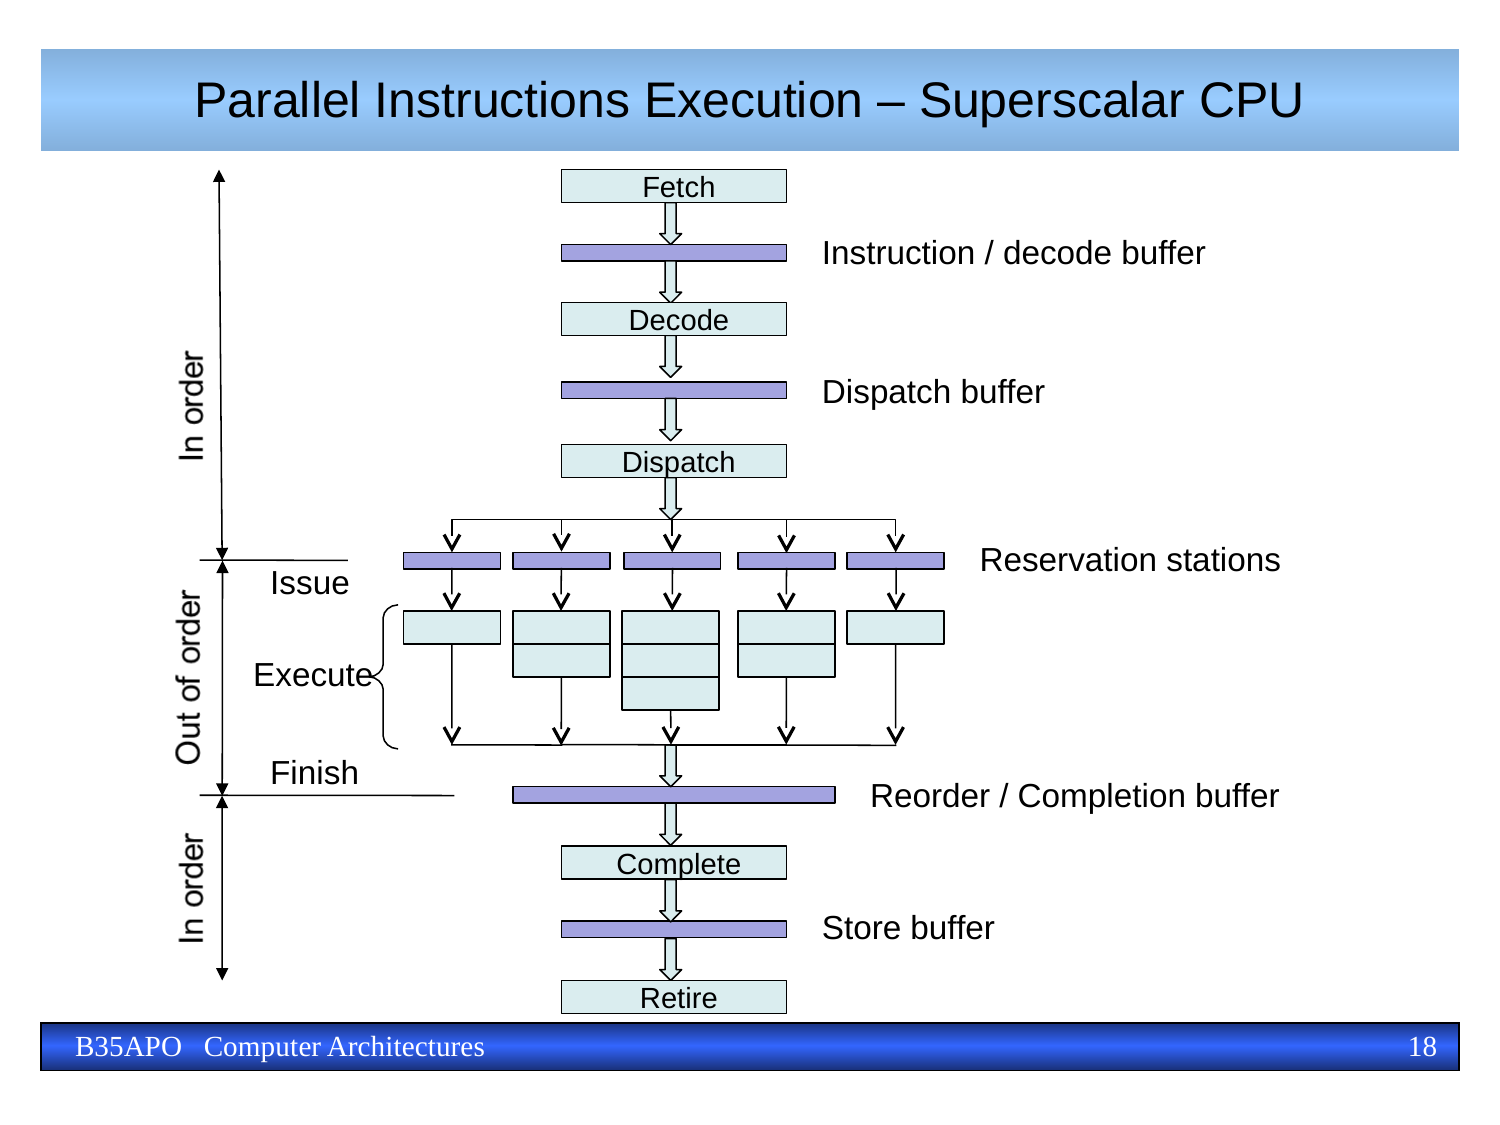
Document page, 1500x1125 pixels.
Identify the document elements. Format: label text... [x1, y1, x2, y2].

title Parallel Instructions Execution – Superscalar CPU [41, 49, 1459, 151]
text_box [659, 336, 682, 378]
text_box Issue [234, 555, 476, 608]
text_box [403, 552, 501, 569]
text_box [623, 552, 721, 569]
text_box Retire [561, 980, 787, 1014]
text_box [737, 610, 835, 678]
text_box [512, 610, 610, 678]
text_box [561, 382, 786, 441]
text_box Store buffer [786, 900, 1027, 953]
picture [141, 797, 232, 981]
text_box [403, 610, 501, 644]
text_box [737, 552, 835, 569]
text_box Decode [561, 302, 787, 336]
text_box Complete [561, 846, 787, 880]
picture [137, 569, 228, 786]
text_box Execute [228, 647, 382, 700]
text_box Dispatch buffer [786, 364, 1313, 416]
text_box [561, 880, 786, 980]
text_box Fetch [561, 169, 787, 203]
text_box Execute [376, 647, 459, 700]
picture [141, 225, 232, 483]
text_box Reorder / Completion buffer [834, 768, 1340, 821]
text_box Dispatch [561, 444, 787, 478]
text_box [847, 552, 944, 569]
text_box Reservation stations [944, 532, 1360, 584]
text_box [659, 478, 682, 519]
text_box [847, 610, 945, 644]
text_box Finish [234, 745, 476, 798]
text_box Instruction / decode buffer [786, 225, 1313, 278]
text_box [622, 610, 720, 711]
text_box [512, 746, 834, 846]
text_box [561, 203, 786, 302]
text_box [512, 552, 610, 569]
